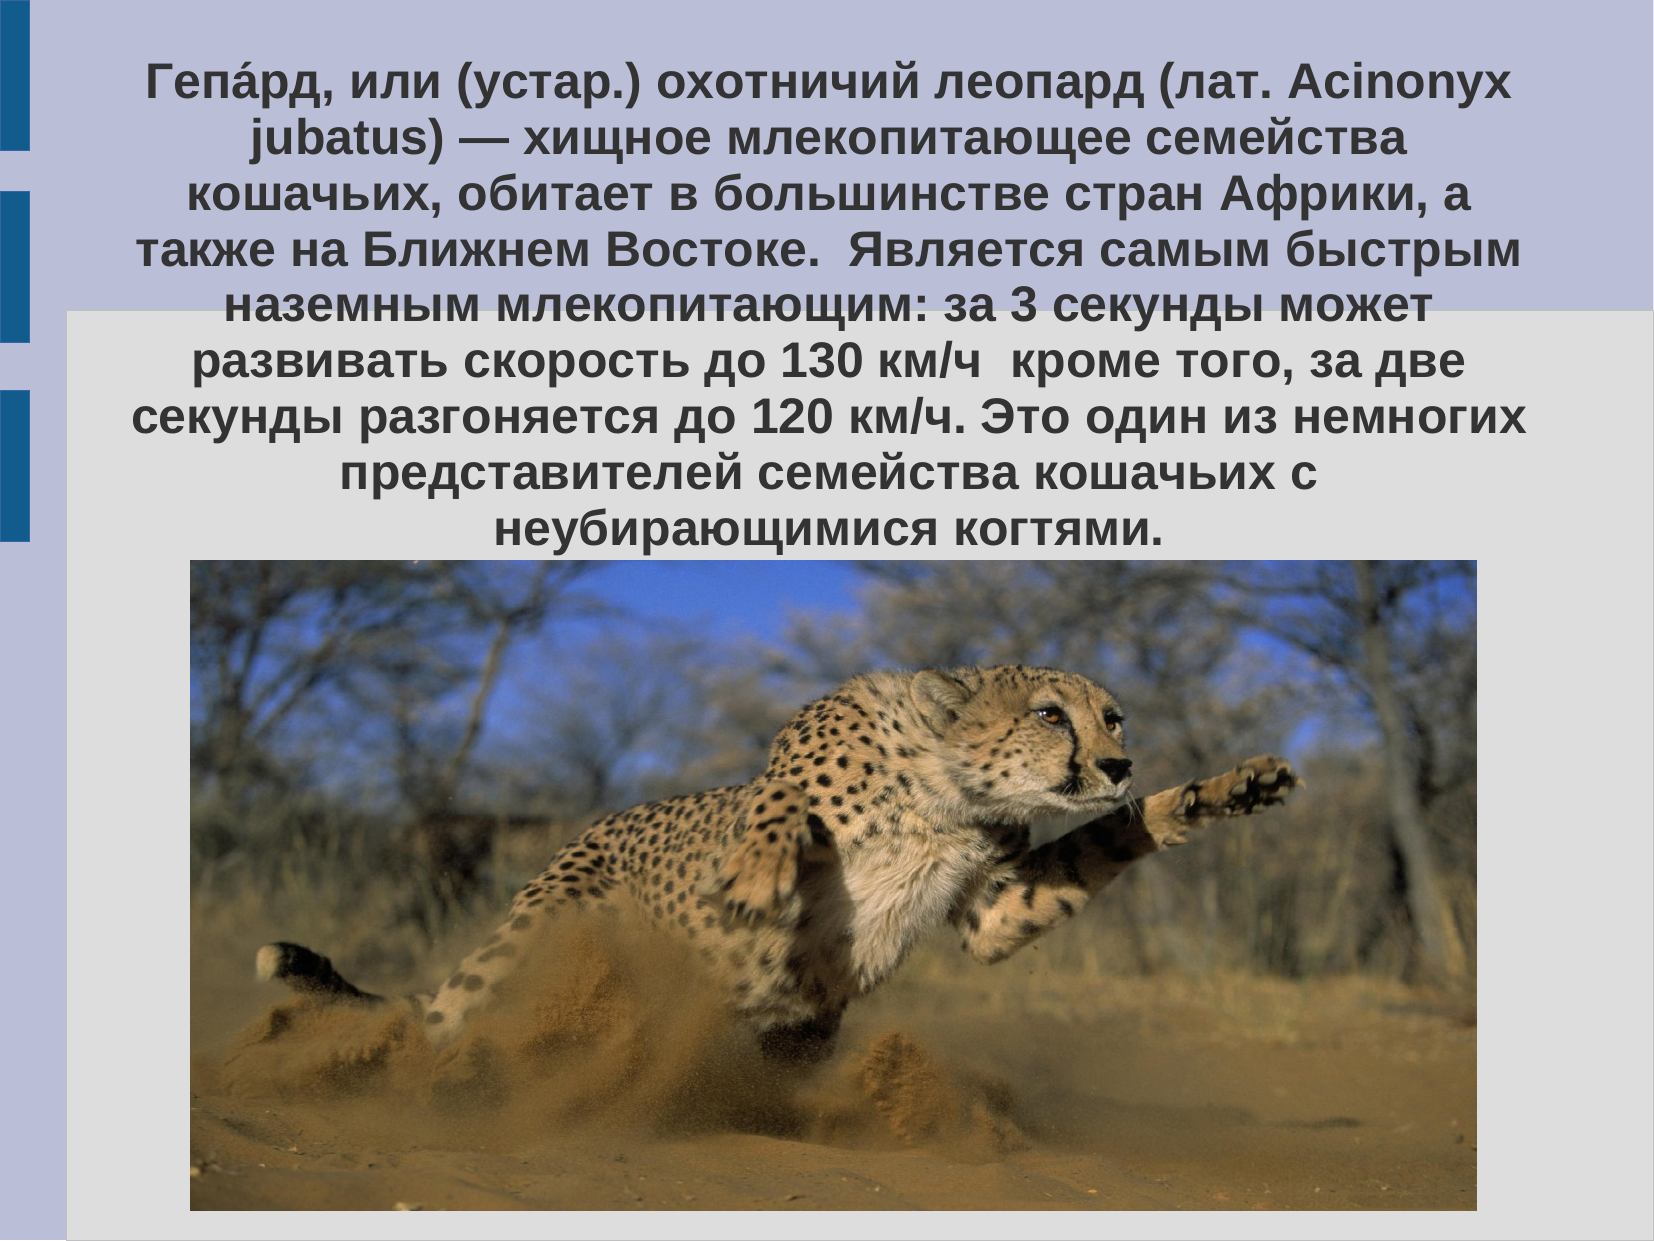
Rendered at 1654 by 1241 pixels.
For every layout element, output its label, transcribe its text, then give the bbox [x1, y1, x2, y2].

title Гепа́рд, или (устар.) охотничий леопард (лат. Acinonyx jubatus) — хищное млекопитающее семейства кошачьих, обитает в большинстве стран Африки, а также на Ближнем Востоке. Является самым быстрым наземным млекопитающим: за 3 секунды может развивать скорость до 130 км/ч кроме того, за две секунды разгоняется до 120 км/ч. Это один из немногих представителей семейства кошачьих с неубирающимися когтями. [123, 48, 1536, 562]
picture [190, 560, 1477, 1211]
